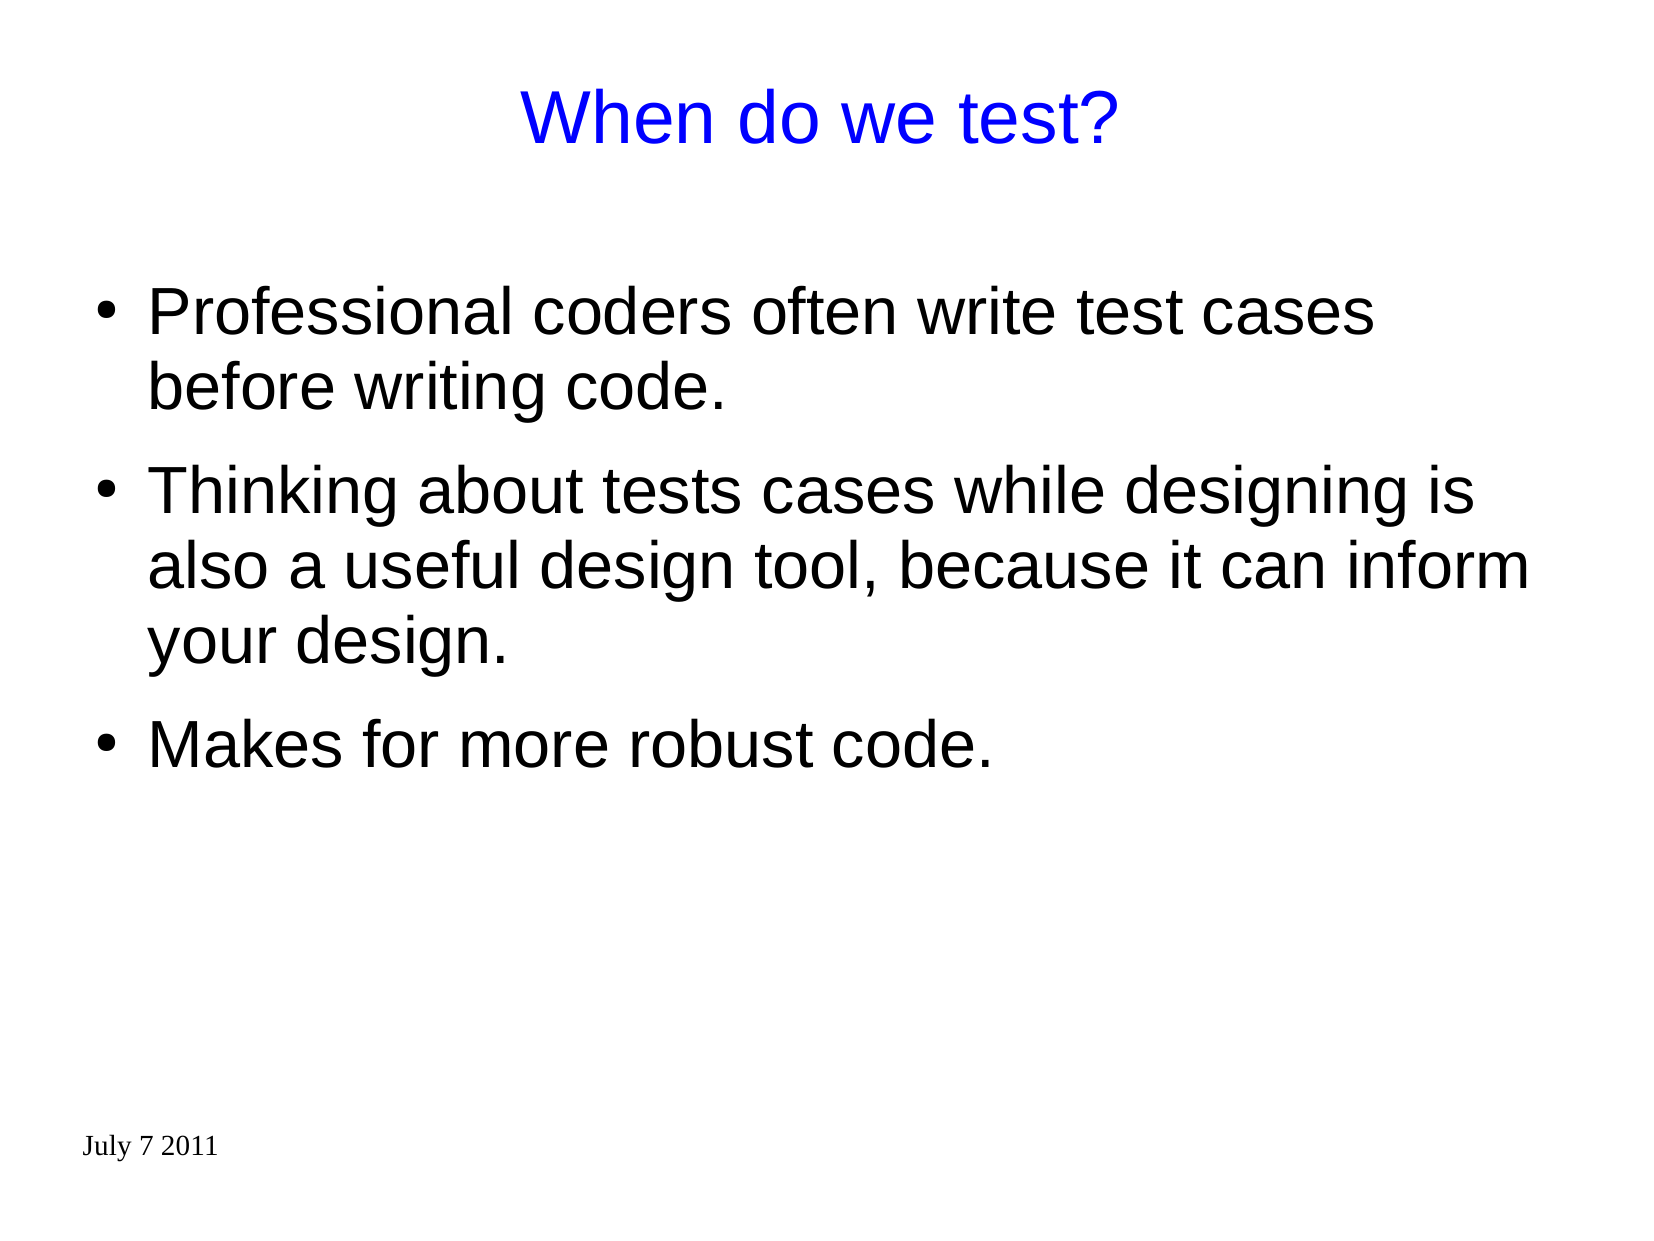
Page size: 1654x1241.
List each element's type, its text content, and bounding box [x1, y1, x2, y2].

title When do we test? [76, 58, 1565, 178]
list Professional coders often write test cases before writing code. Thinking about tests cases while designing is also a useful design tool, because it can inform your design. Makes for more robust code. [76, 274, 1565, 1093]
